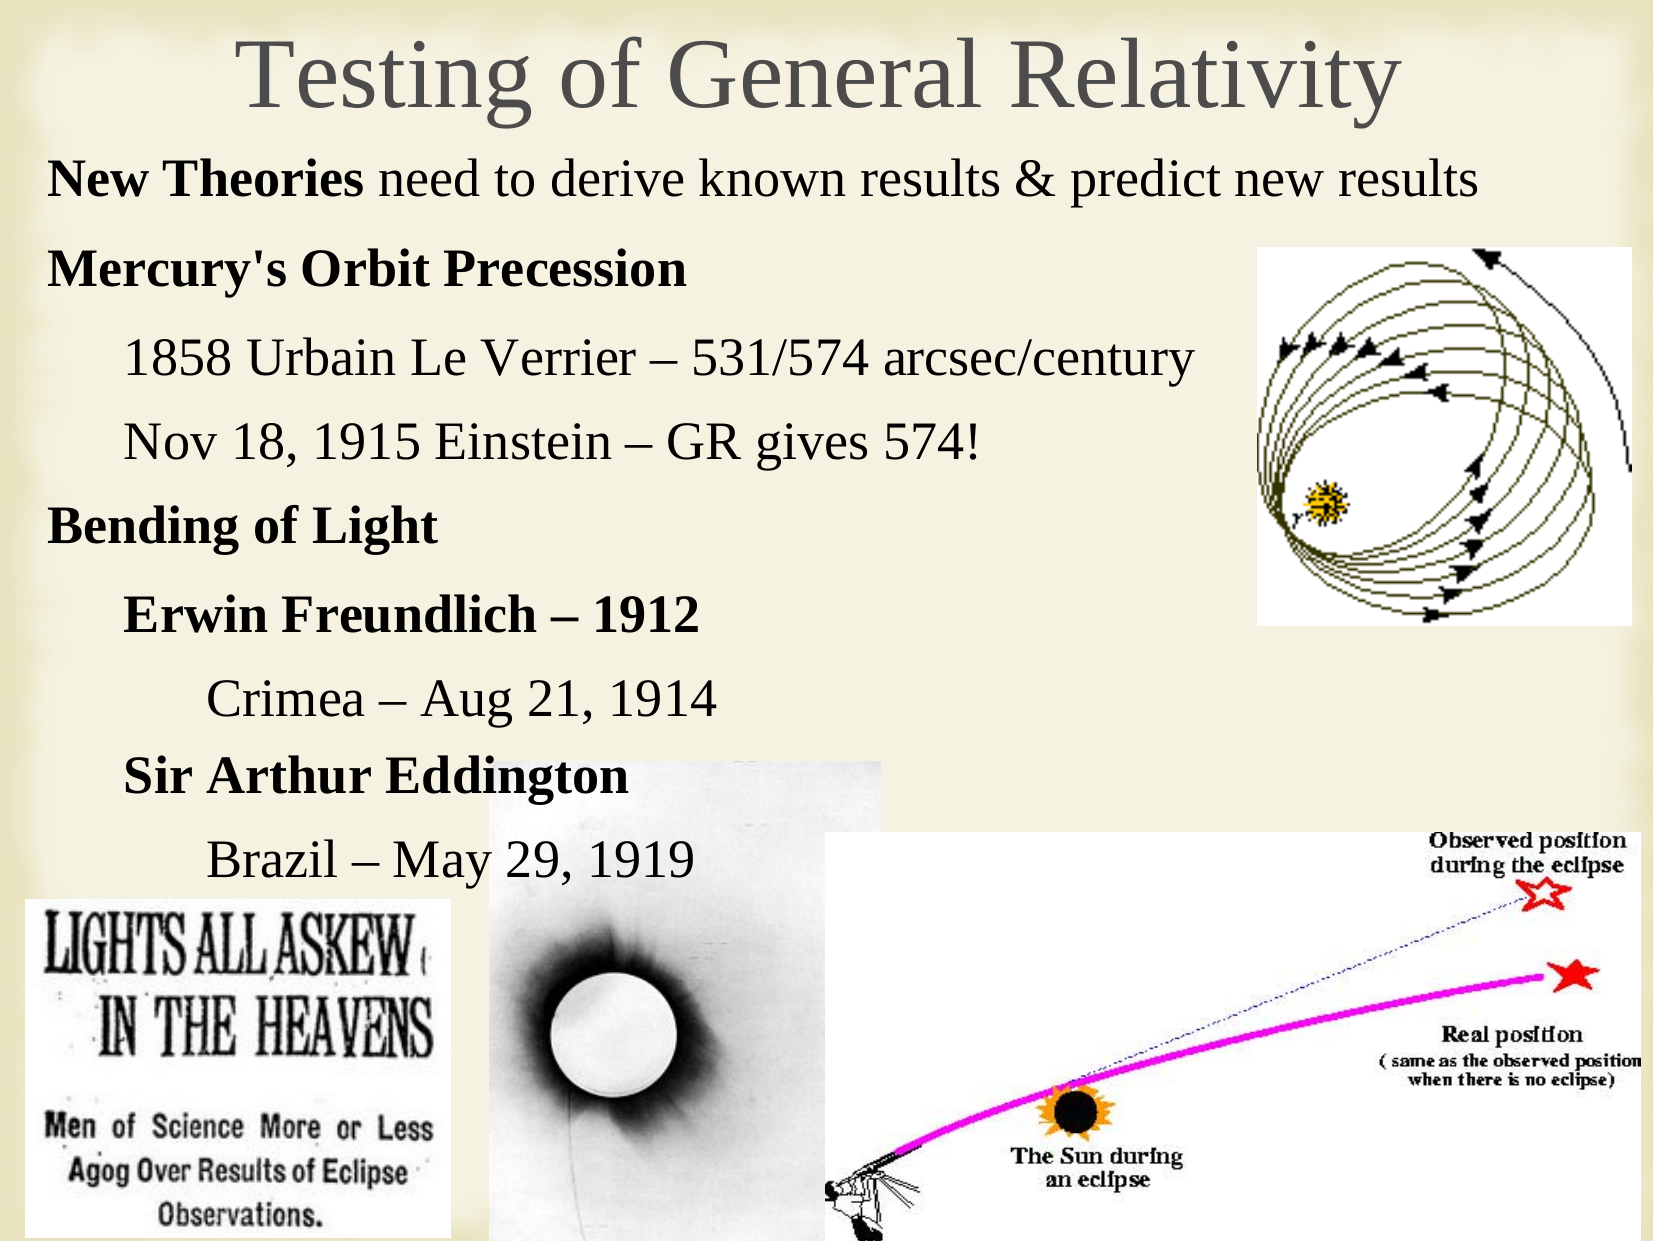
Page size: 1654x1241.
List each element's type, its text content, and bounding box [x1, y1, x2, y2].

picture [0, 0, 1654, 1241]
list New Theories need to derive known results & predict new results Mercury's Orbit Precession 1858 Urbain Le Verrier – 531/574 arcsec/century Nov 18, 1915 Einstein – GR gives 574! Bending of Light Erwin Freundlich – 1912 Crimea – Aug 21, 1914 Sir Arthur Eddington Brazil – May 29, 1919 [29, 148, 1518, 901]
title Testing of General Relativity [75, 0, 1563, 170]
